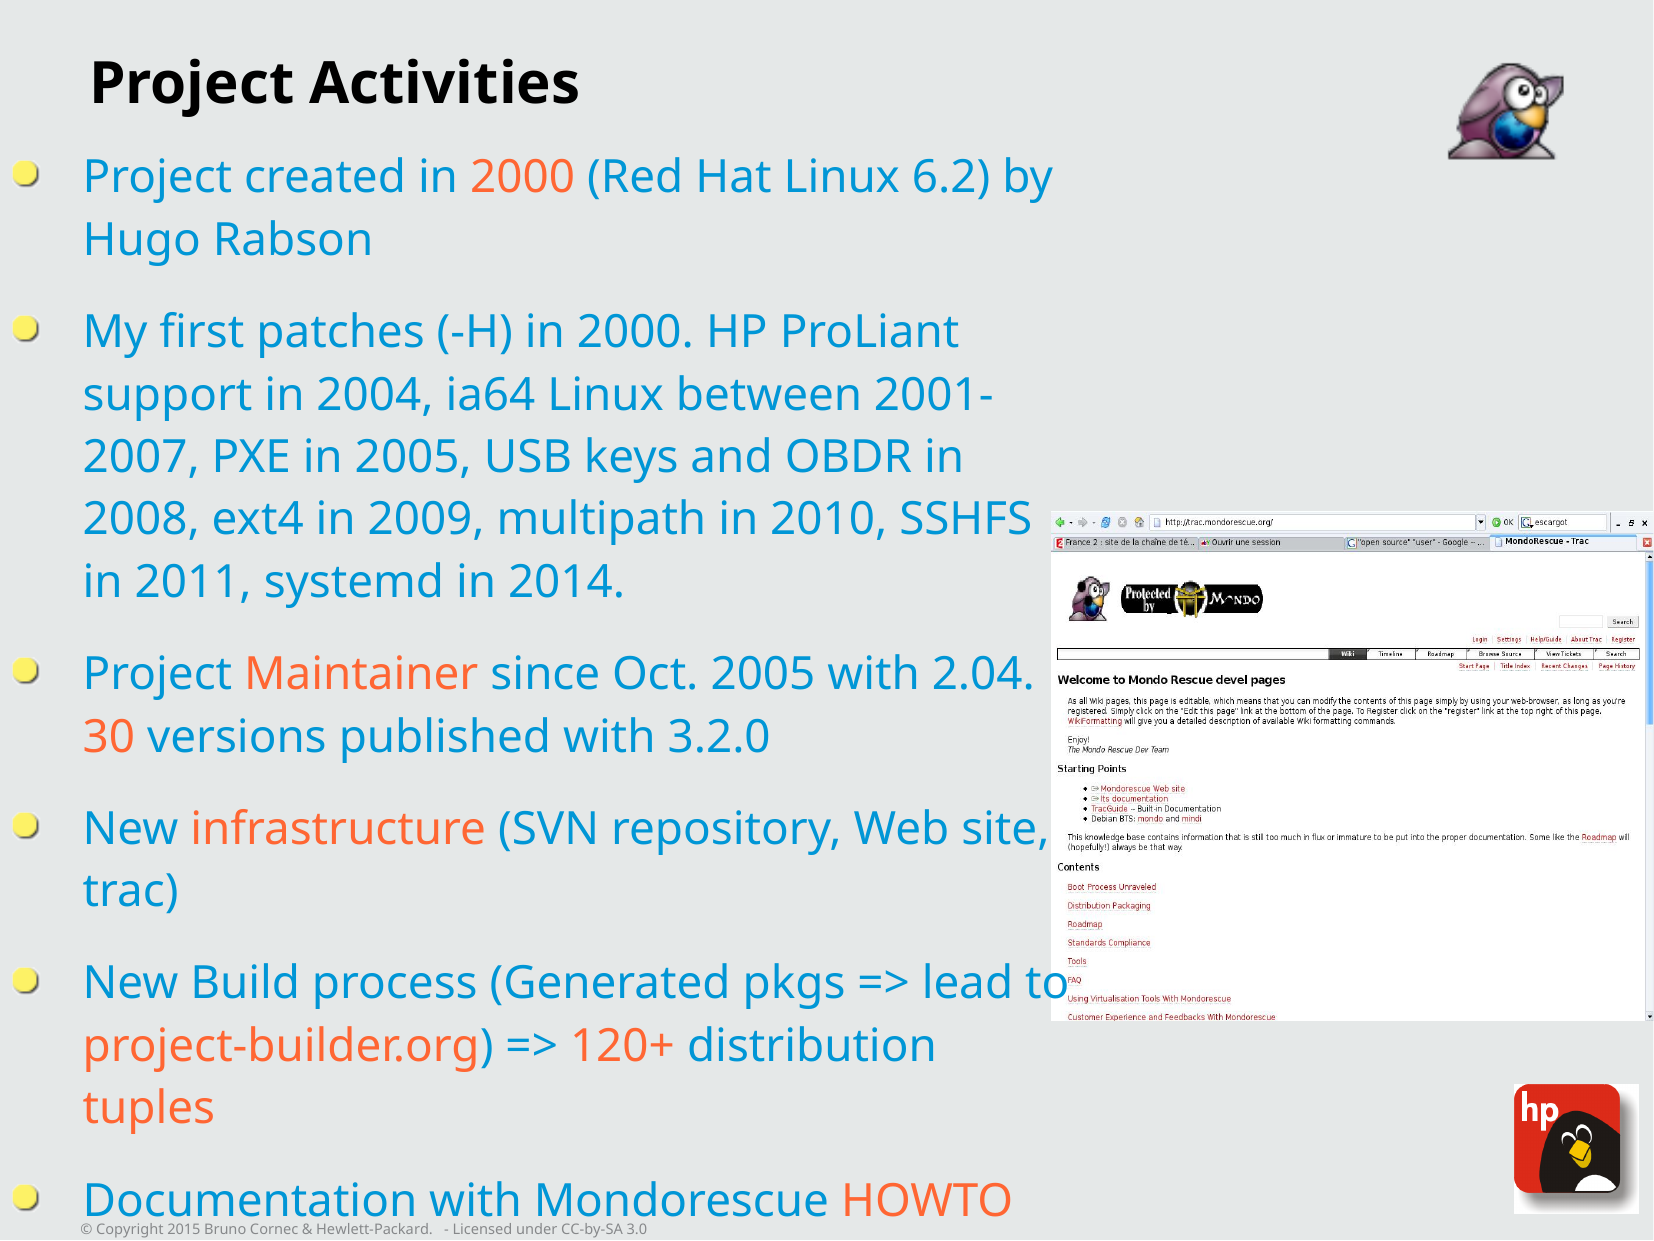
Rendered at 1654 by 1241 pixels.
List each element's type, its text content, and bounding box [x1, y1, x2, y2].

list Project created in 2000 (Red Hat Linux 6.2) by Hugo Rabson My first patches (-H) in 2000. HP ProLiant support in 2004, ia64 Linux between 2001-2007, PXE in 2005, USB keys and OBDR in 2008, ext4 in 2009, multipath in 2010, SSHFS in 2011, systemd in 2014. Project Maintainer since Oct. 2005 with 2.04. 30 versions published with 3.2.0 New infrastructure (SVN repository, Web site, trac) New Build process (Generated pkgs => lead to project-builder.org) => 120+ distribution tuples Documentation with Mondorescue HOWTO and wiki Mailing List activity Upcoming 3.0.5 should be the last bug fix version for 3.0 branch with systemd support New stable branch is now with 3.2.x branch [0, 143, 1078, 1228]
picture [1417, 30, 1598, 200]
picture [1514, 1084, 1639, 1214]
picture [1078, 511, 1654, 1021]
title Project Activities [89, 0, 1078, 188]
